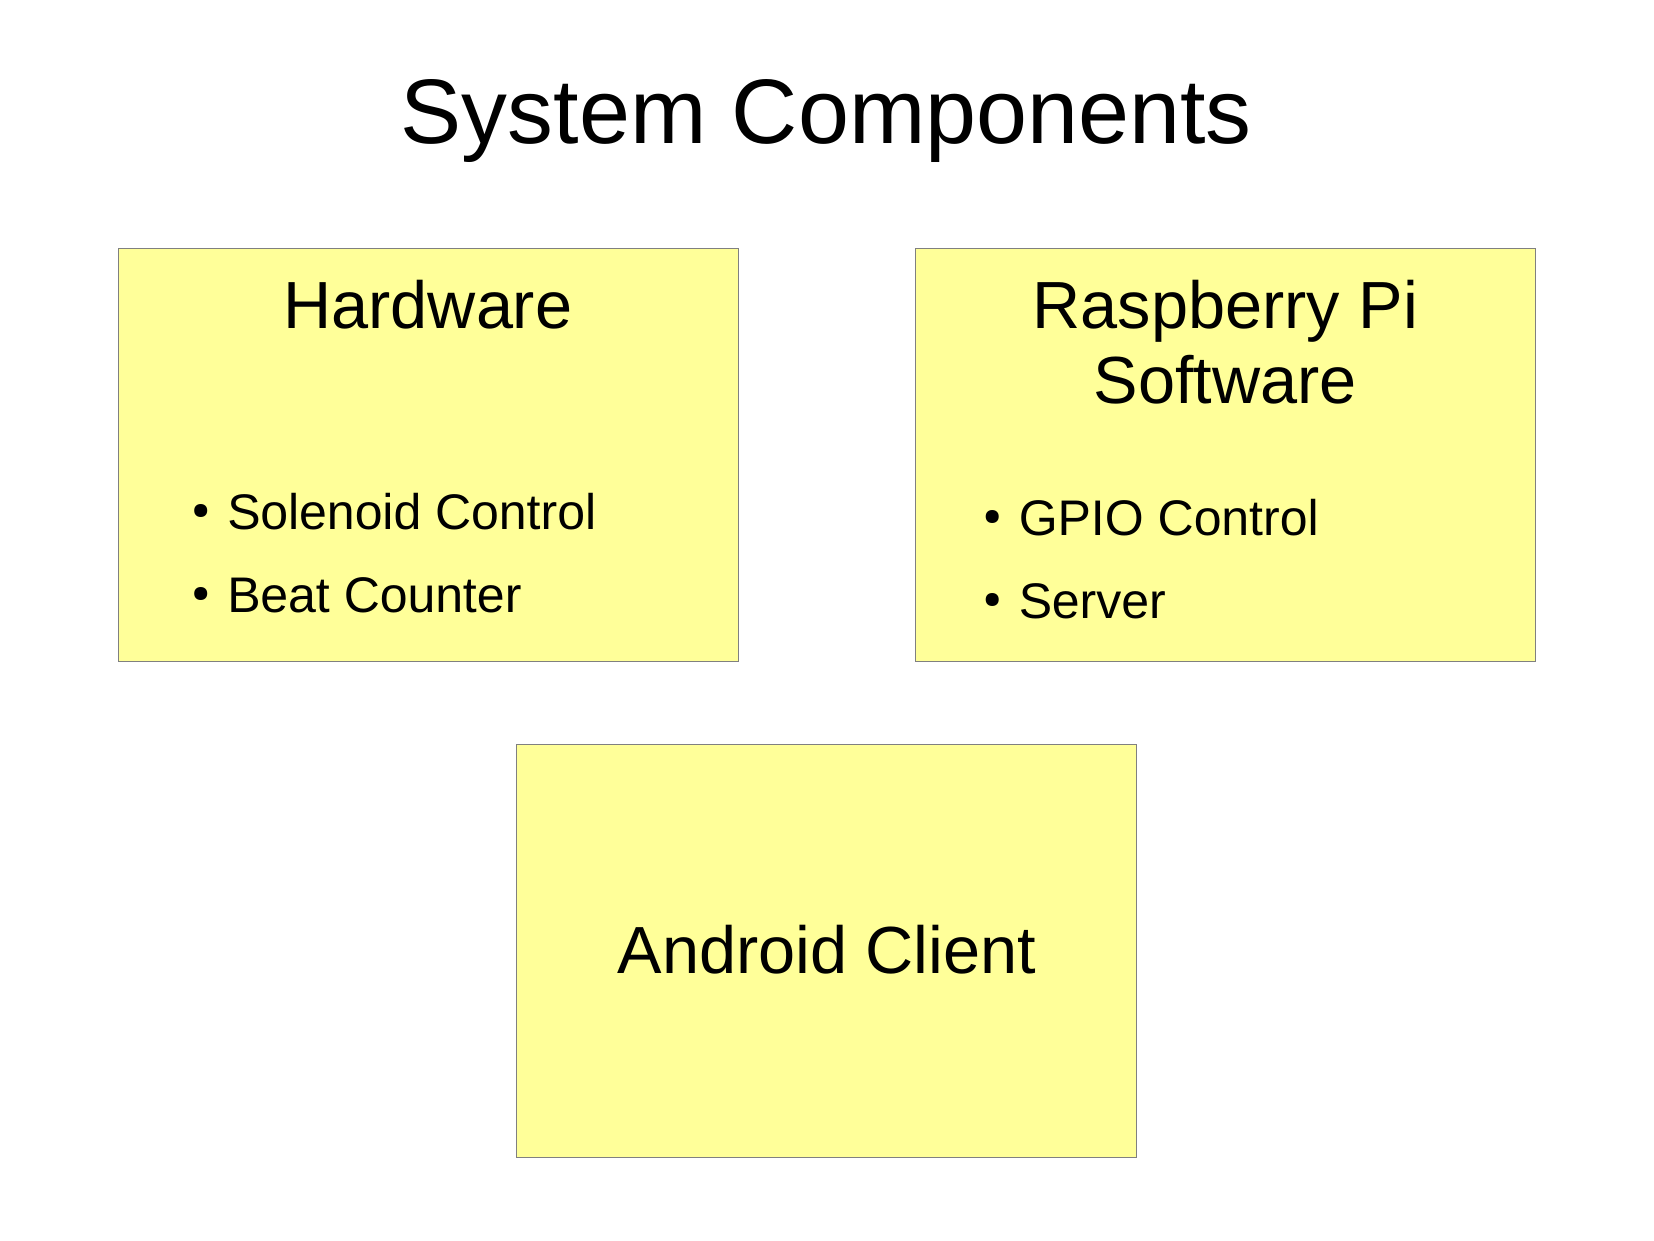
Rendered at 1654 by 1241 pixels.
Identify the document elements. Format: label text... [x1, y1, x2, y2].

subtitle Hardware [118, 248, 739, 662]
text_box Android Client [516, 744, 1137, 1158]
text_box GPIO Control Server [968, 454, 1501, 656]
title System Components [82, 8, 1571, 216]
text_box Solenoid Control Beat Counter [177, 448, 709, 650]
text_box Raspberry Pi Software [915, 248, 1536, 662]
